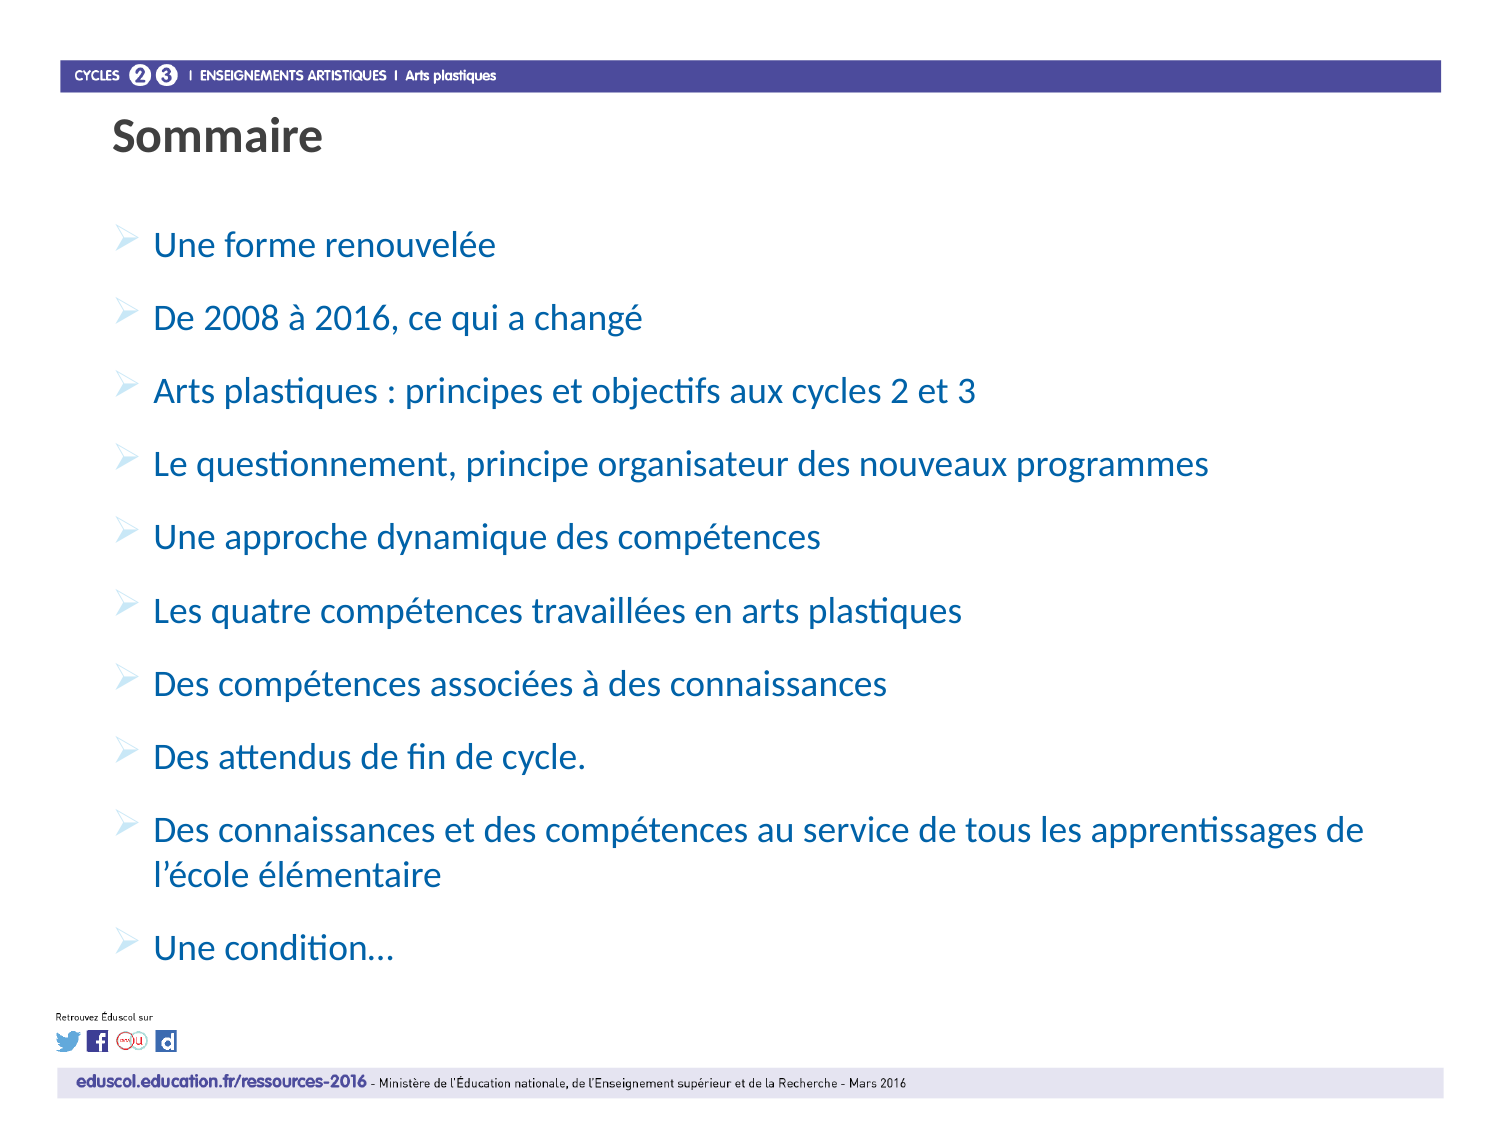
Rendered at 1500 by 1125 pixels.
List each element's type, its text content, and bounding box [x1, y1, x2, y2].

list Une forme renouvelée De 2008 à 2016, ce qui a changé Arts plastiques : principes et objectifs aux cycles 2 et 3 Le questionnement, principe organisateur des nouveaux programmes Une approche dynamique des compétences Les quatre compétences travaillées en arts plastiques Des compétences associées à des connaissances Des attendus de fin de cycle. Des connaissances et des compétences au service de tous les apprentissages de l’école élémentaire Une condition… [112, 219, 1388, 1008]
title Sommaire [112, 95, 1388, 219]
picture [0, 1008, 1500, 1125]
picture [0, 0, 1500, 95]
